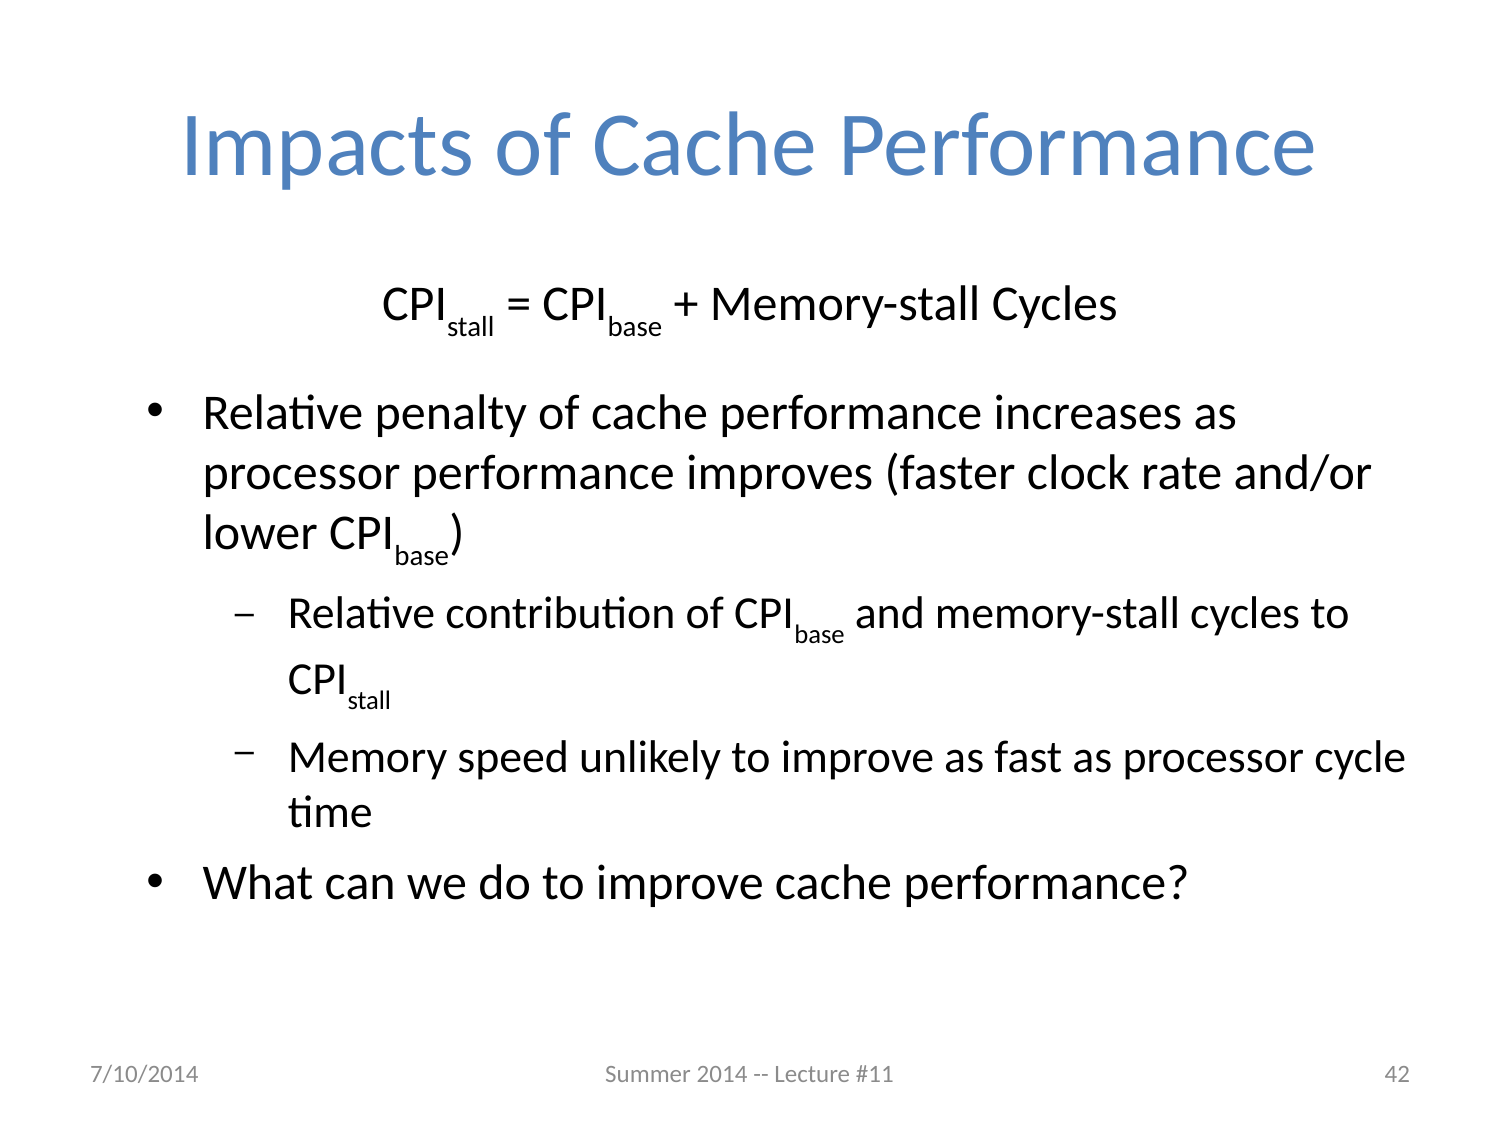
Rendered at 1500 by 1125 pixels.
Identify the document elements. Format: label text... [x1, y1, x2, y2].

slide_number 7/10/2014 [75, 1042, 425, 1103]
list CPIstall = CPIbase + Memory-stall Cycles Relative penalty of cache performance increases as processor performance improves (faster clock rate and/or lower CPIbase) Relative contribution of CPIbase and memory-stall cycles to CPIstall Memory speed unlikely to improve as fast as processor cycle time What can we do to improve cache performance? [75, 262, 1425, 1073]
title Impacts of Cache Performance [75, 45, 1425, 233]
footer Summer 2014 -- Lecture #11 [512, 1042, 988, 1103]
slide_number <number> [1074, 1042, 1425, 1103]
